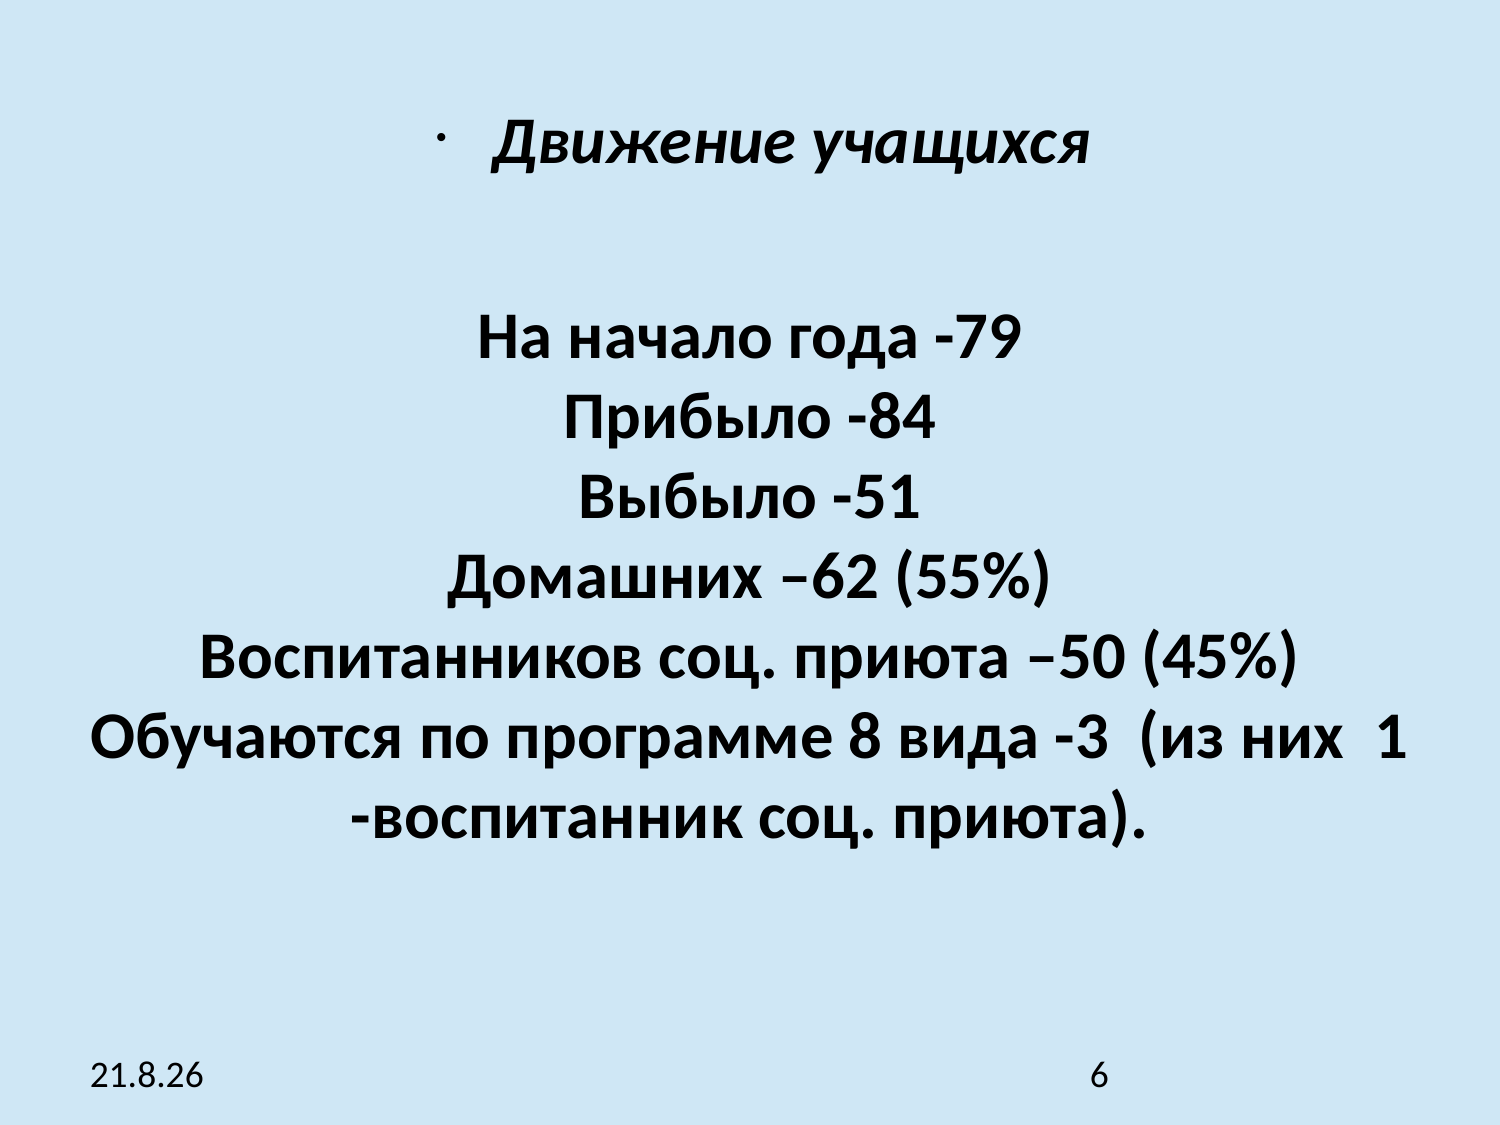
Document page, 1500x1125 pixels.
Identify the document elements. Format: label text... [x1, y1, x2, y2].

slide_number 29.4.19 [75, 1042, 425, 1103]
list Движение учащихся [88, 90, 1439, 220]
slide_number <номер> [1074, 1042, 1425, 1103]
title На начало года -79 Прибыло -84 Выбыло -51 Домашних –62 (55%) Воспитанников соц. приюта –50 (45%) Обучаются по программе 8 вида -3 (из них 1 -воспитанник соц. приюта). [75, 45, 1425, 1035]
